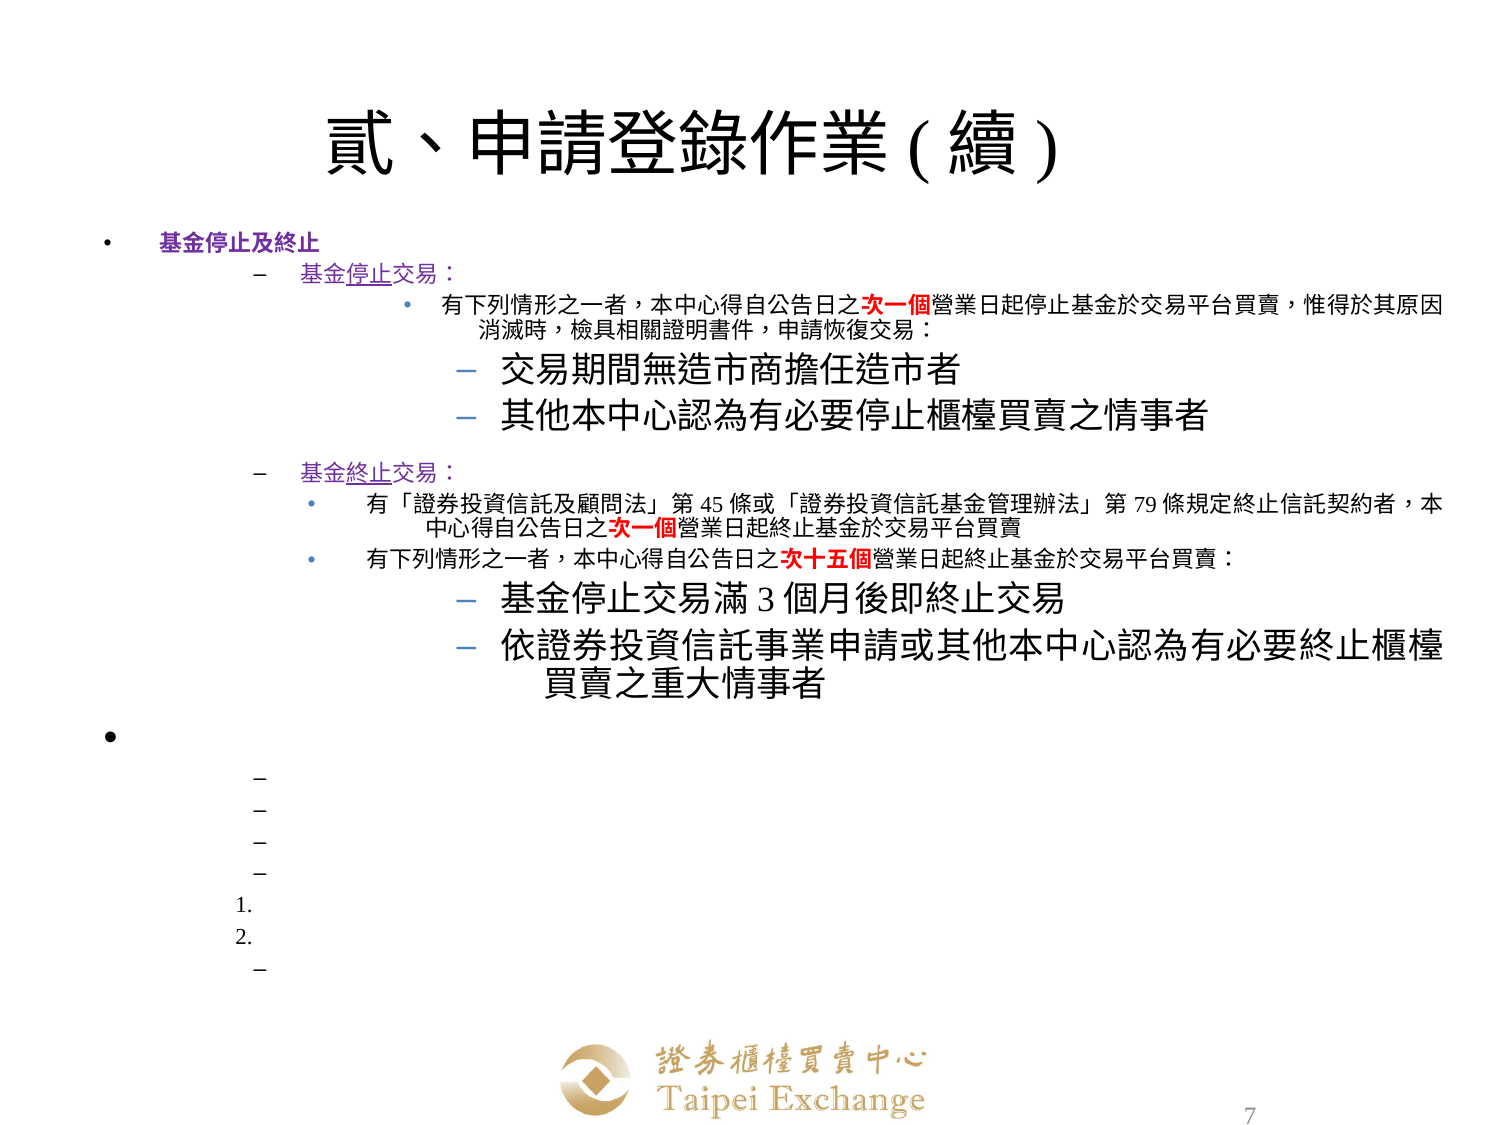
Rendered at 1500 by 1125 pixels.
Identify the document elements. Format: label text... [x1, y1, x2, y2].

text_box [1228, 1087, 1404, 1125]
title 貳、申請登錄作業(續) [76, 47, 1307, 235]
list 基金停止及終止 基金停止交易： 有下列情形之一者，本中心得自公告日之次一個營業日起停止基金於交易平台買賣，惟得於其原因消滅時，檢具相關證明書件，申請恢復交易： 交易期間無造市商擔任造市者 其他本中心認為有必要停止櫃檯買賣之情事者 基金終止交易： 有「證券投資信託及顧問法」第45條或「證券投資信託基金管理辦法」第79條規定終止信託契約者，本中心得自公告日之次一個營業日起終止基金於交易平台買賣 有下列情形之一者，本中心得自公告日之次十五個營業日起終止基金於交易平台買賣： 基金停止交易滿3個月後即終止交易 依證券投資信託事業申請或其他本中心認為有必要終止櫃檯買賣之重大情事者 [88, 224, 1459, 1087]
